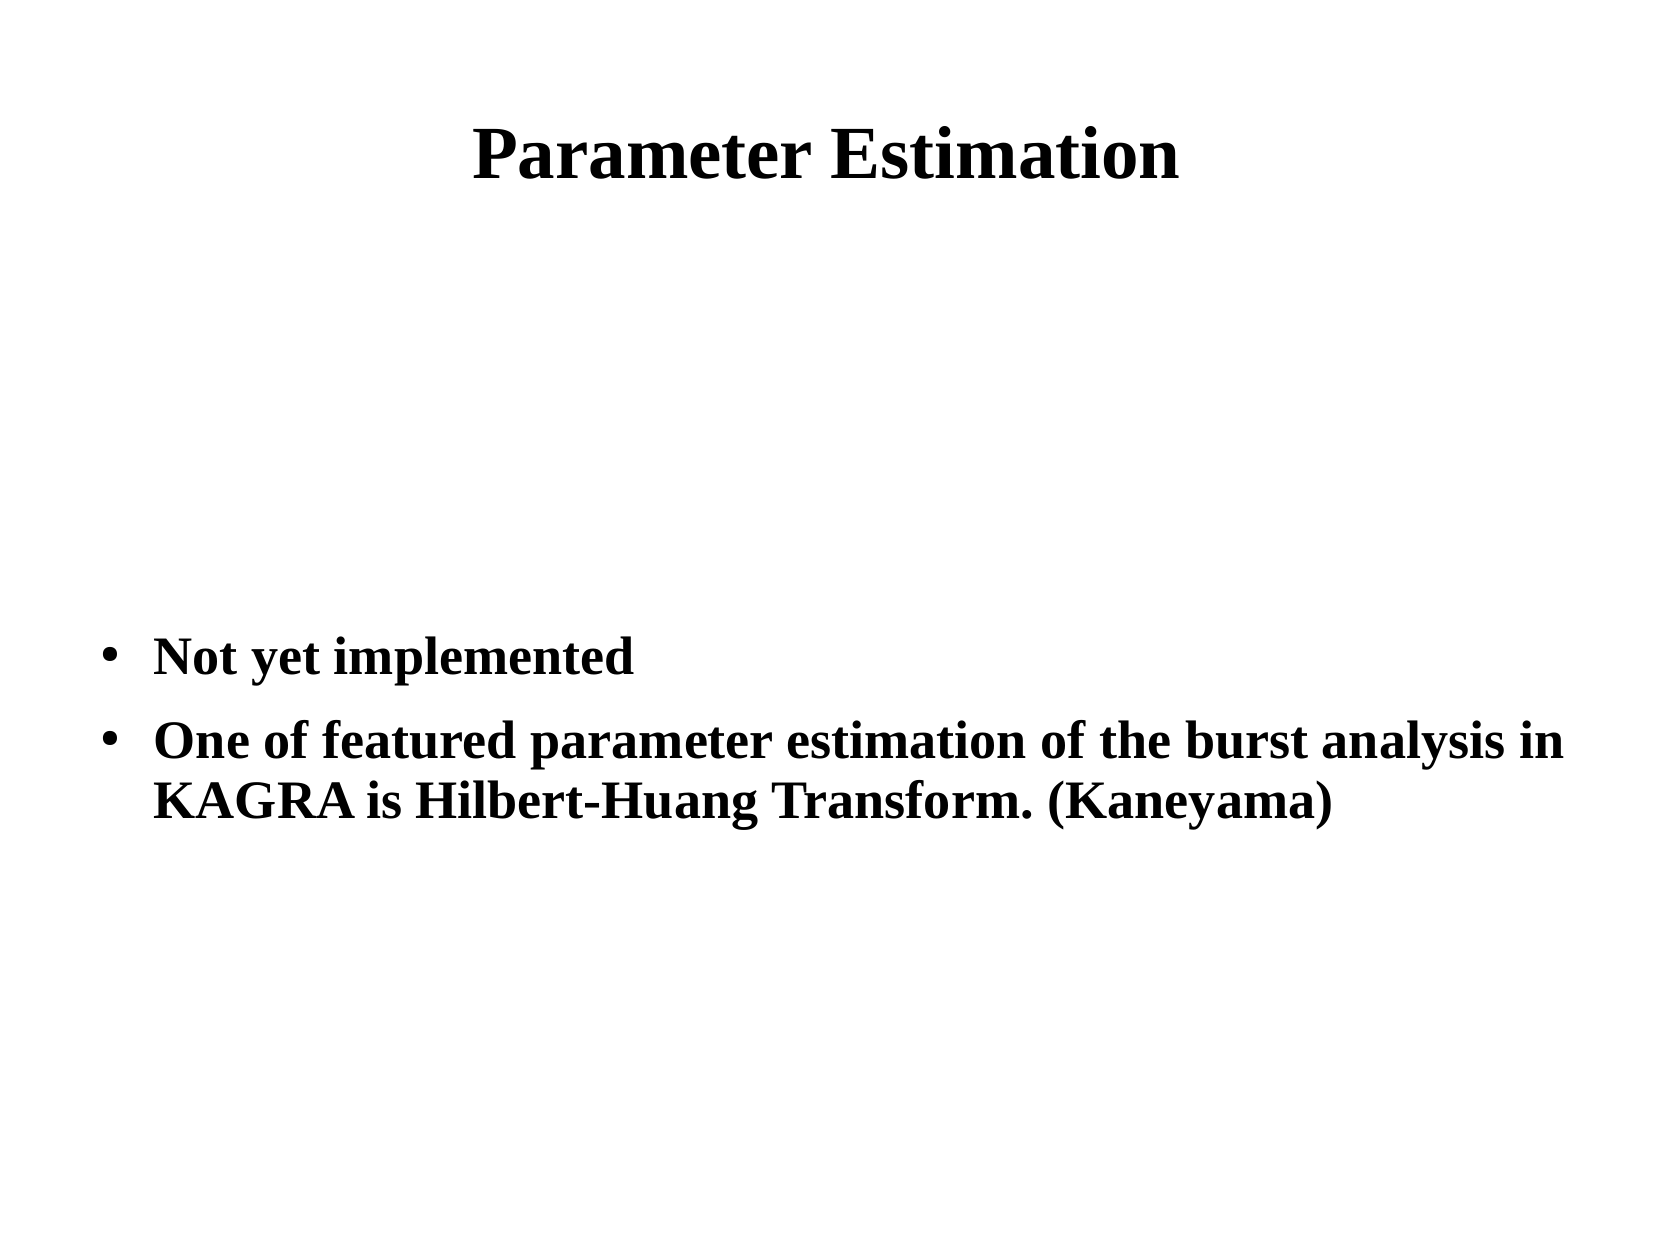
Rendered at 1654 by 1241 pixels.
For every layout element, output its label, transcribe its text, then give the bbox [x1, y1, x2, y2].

list Not yet implemented One of featured parameter estimation of the burst analysis in KAGRA is Hilbert-Huang Transform. (Kaneyama) [82, 625, 1571, 1010]
title Parameter Estimation [82, 49, 1571, 257]
